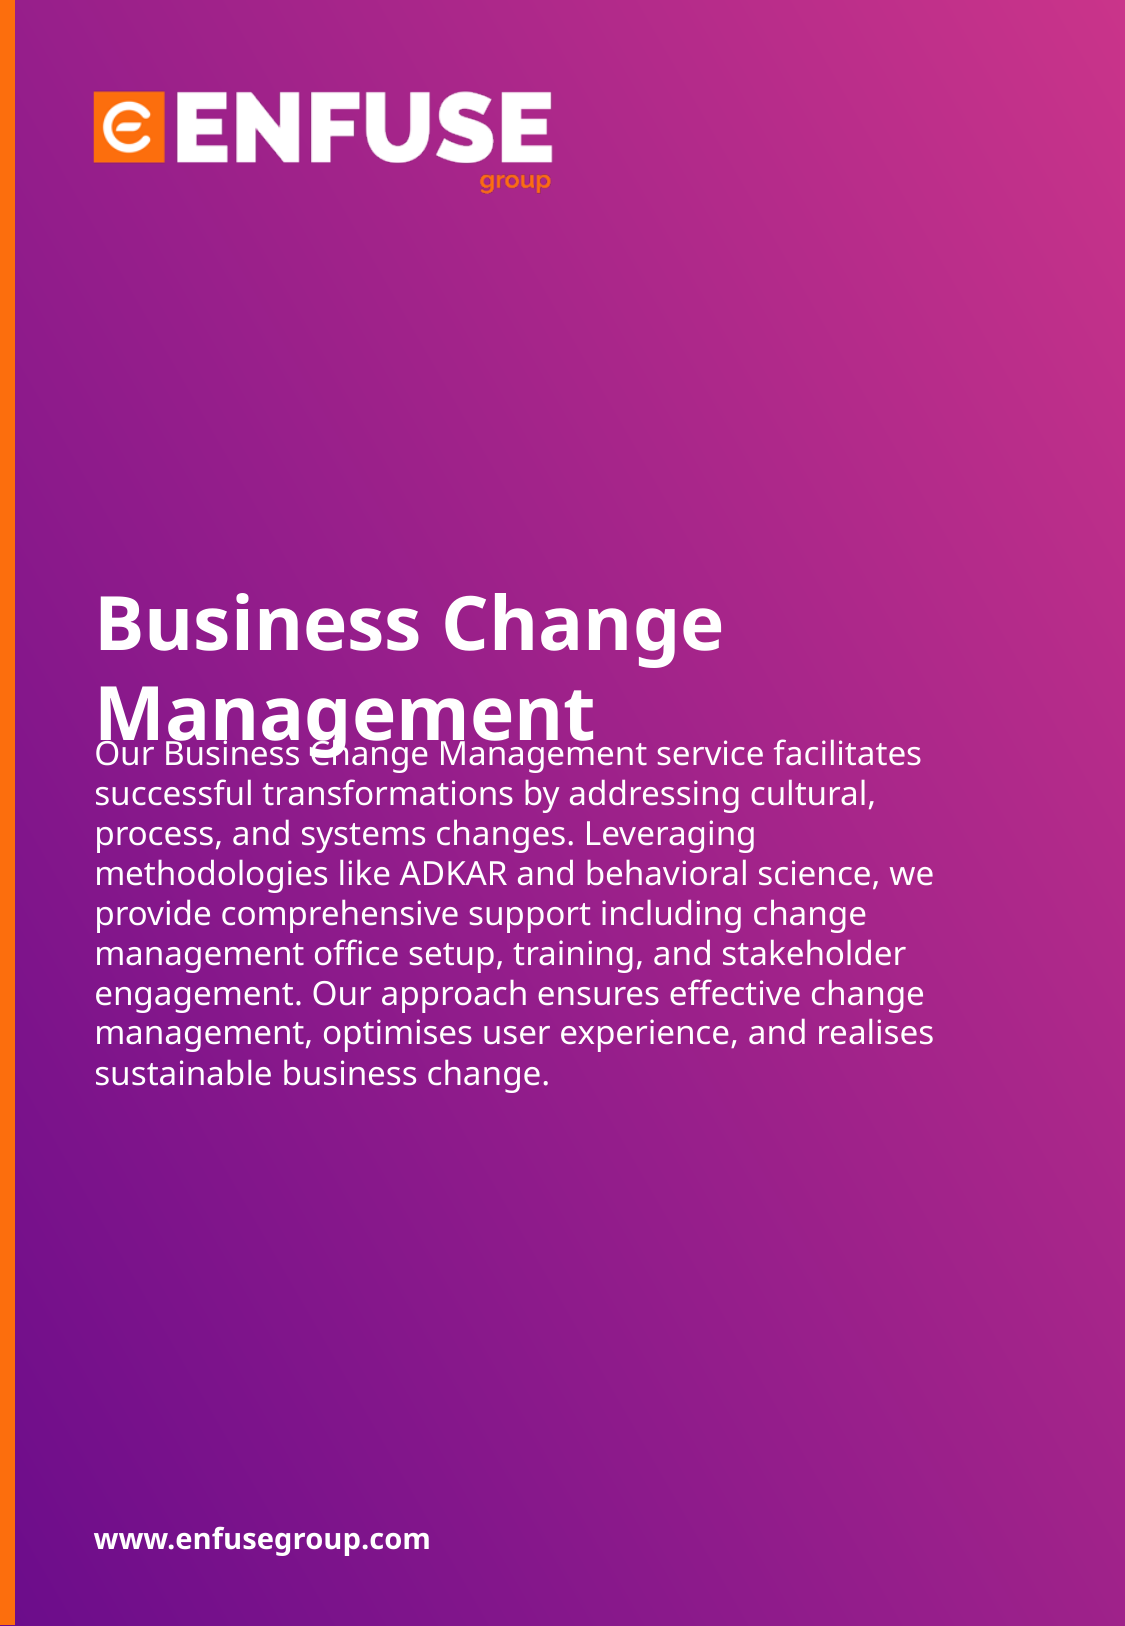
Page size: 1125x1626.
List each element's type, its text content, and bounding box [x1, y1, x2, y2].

text_box Our Business Change Management service facilitates successful transformations by addressing cultural, process, and systems changes. Leveraging methodologies like ADKAR and behavioral science, we provide comprehensive support including change management office setup, training, and stakeholder engagement. Our approach ensures effective change management, optimises user experience, and realises sustainable business change. [94, 724, 980, 1227]
text_box Business Change Management [94, 567, 1064, 694]
